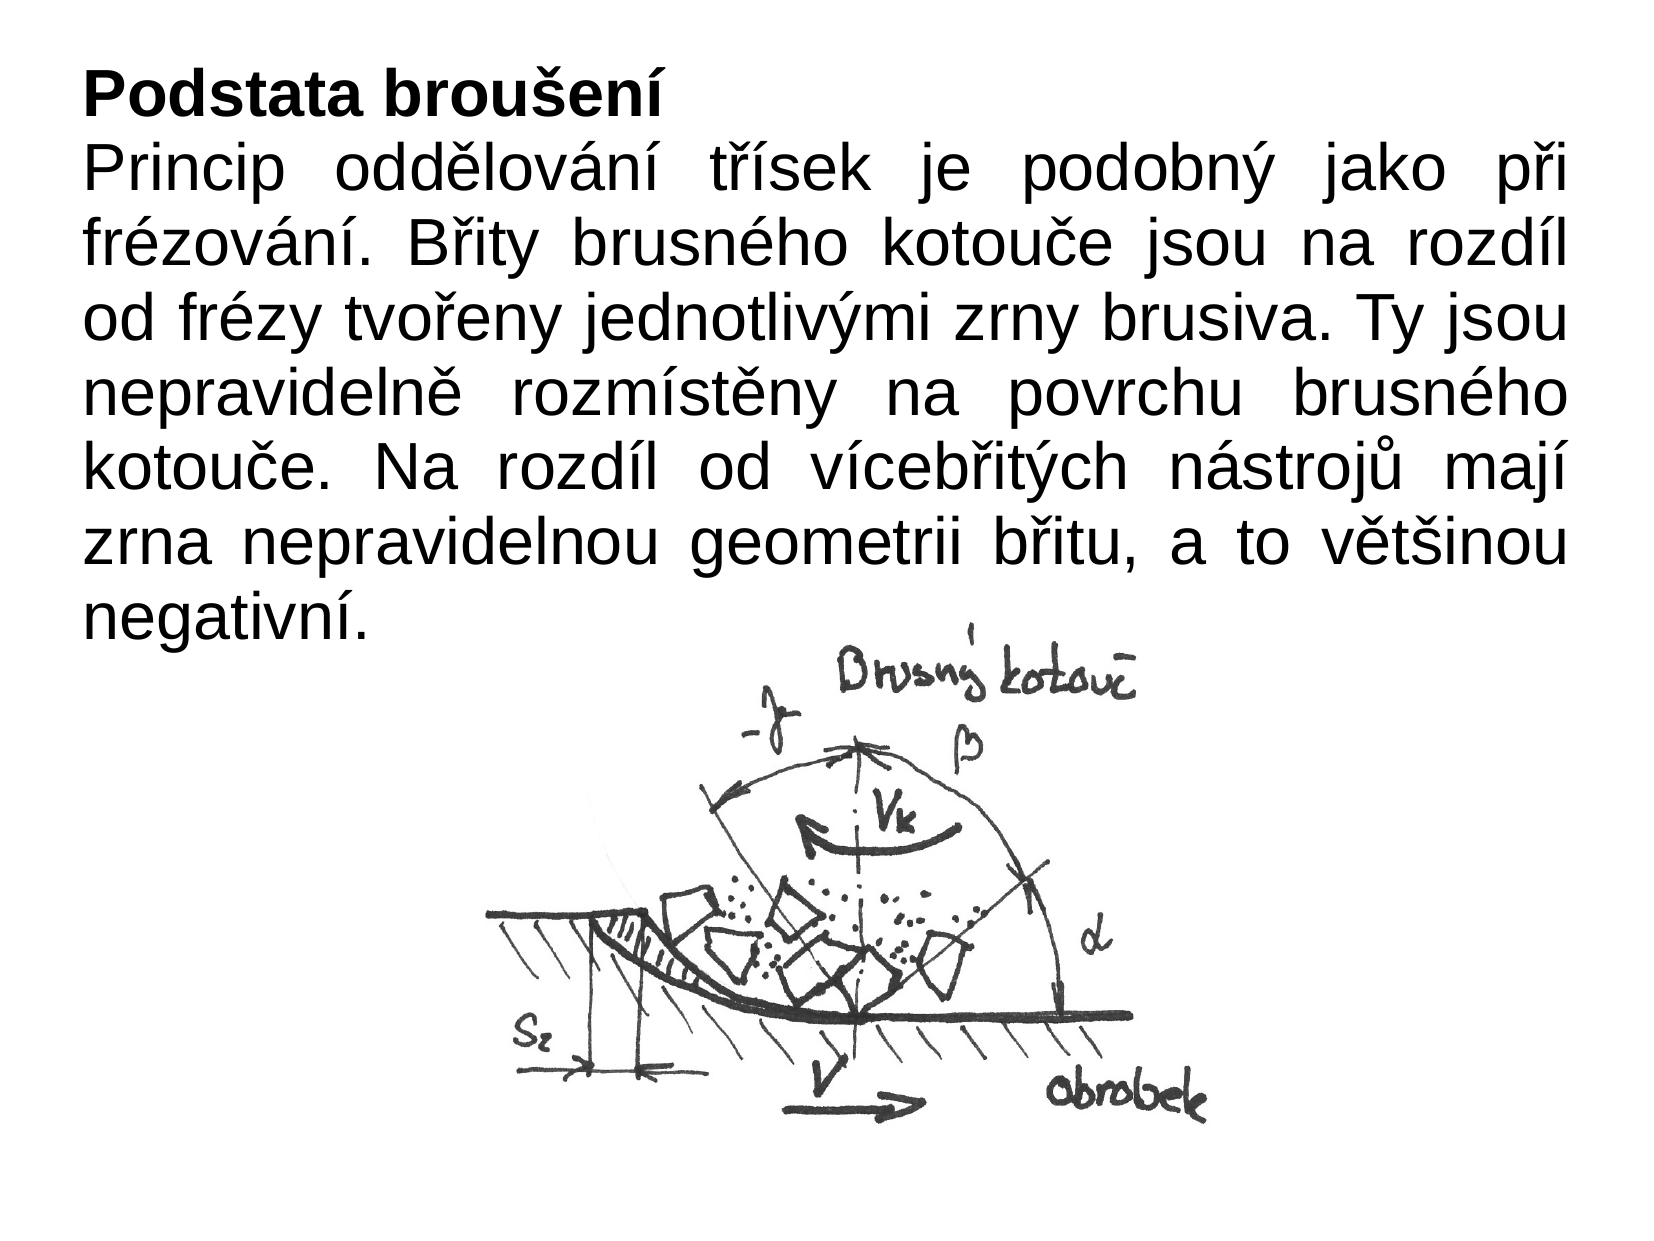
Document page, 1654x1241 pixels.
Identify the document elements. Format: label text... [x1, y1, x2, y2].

subtitle Podstata broušení Princip oddělování třísek je podobný jako při frézování. Břity brusného kotouče jsou na rozdíl od frézy tvořeny jednotlivými zrny brusiva. Ty jsou nepravidelně rozmístěny na povrchu brusného kotouče. Na rozdíl od vícebřitých nástrojů mají zrna nepravidelnou geometrii břitu, a to většinou negativní. [82, 55, 1571, 1103]
picture [472, 590, 1246, 1190]
